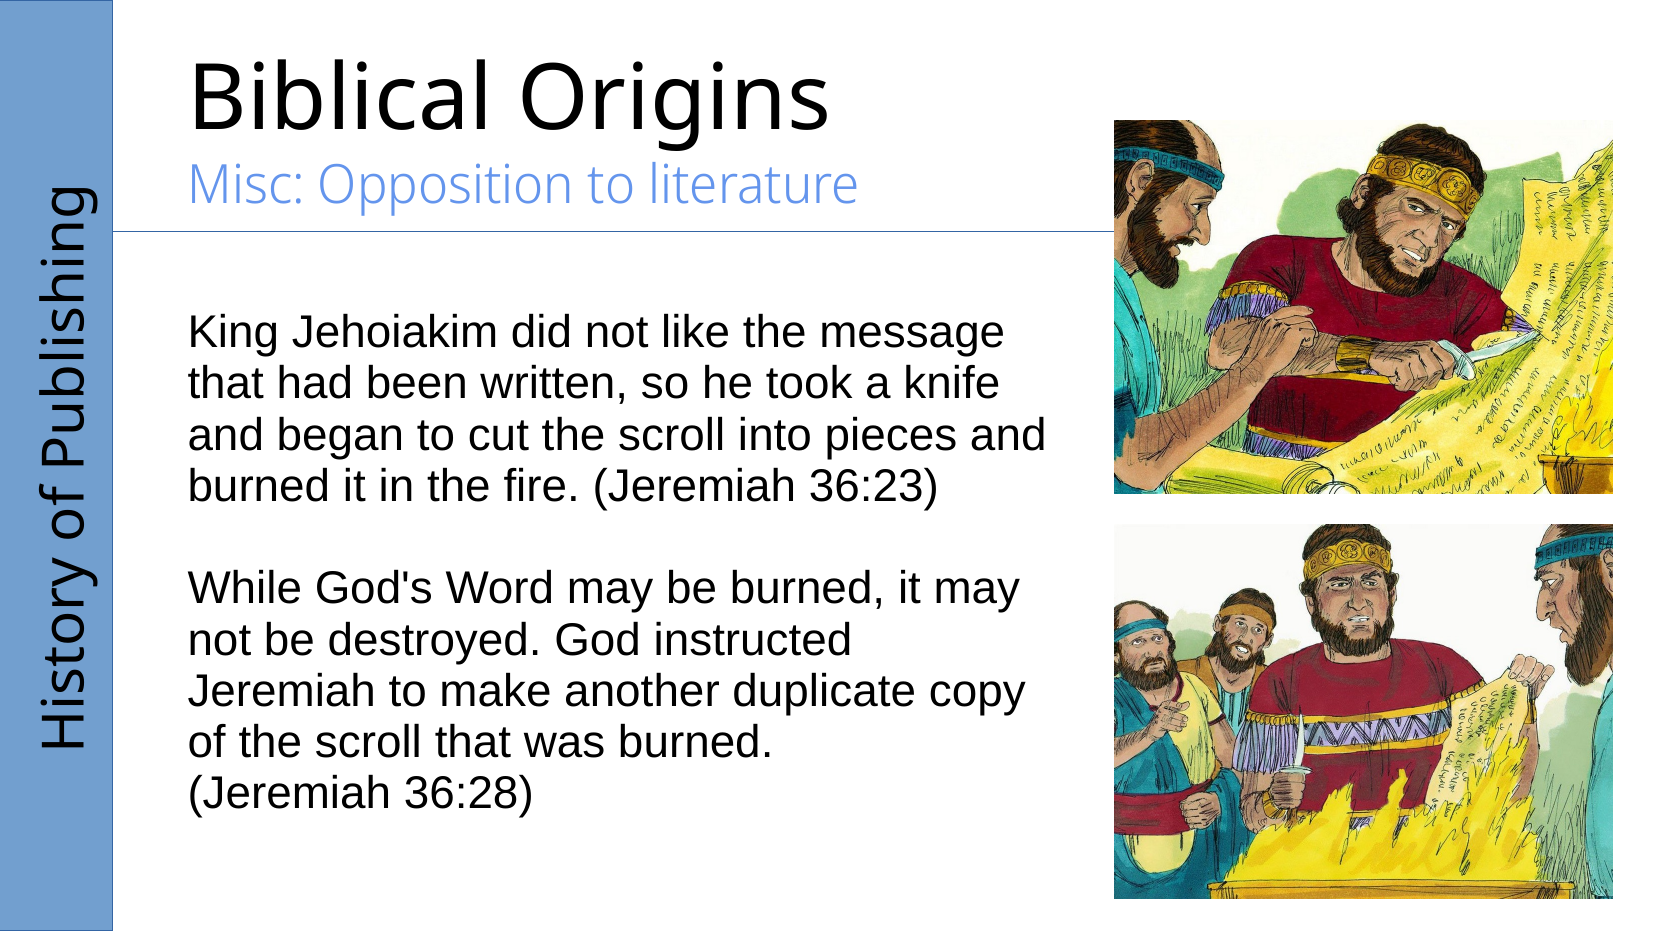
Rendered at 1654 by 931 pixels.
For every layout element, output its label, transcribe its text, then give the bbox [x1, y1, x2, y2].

picture [1114, 524, 1613, 899]
title Misc: Opposition to literature [187, 232, 1114, 239]
text_box [0, 0, 113, 931]
title Biblical Origins [187, 33, 1571, 125]
subtitle King Jehoiakim did not like the message that had been written, so he took a knife and began to cut the scroll into pieces and burned it in the fire. (Jeremiah 36:23) While God's Word may be burned, it may not be destroyed. God instructed Jeremiah to make another duplicate copy of the scroll that was burned. (Jeremiah 36:28) [187, 306, 1051, 846]
picture [1114, 120, 1613, 494]
title Misc: Opposition to literature [187, 125, 1114, 231]
text_box History of Publishing [13, 37, 105, 901]
